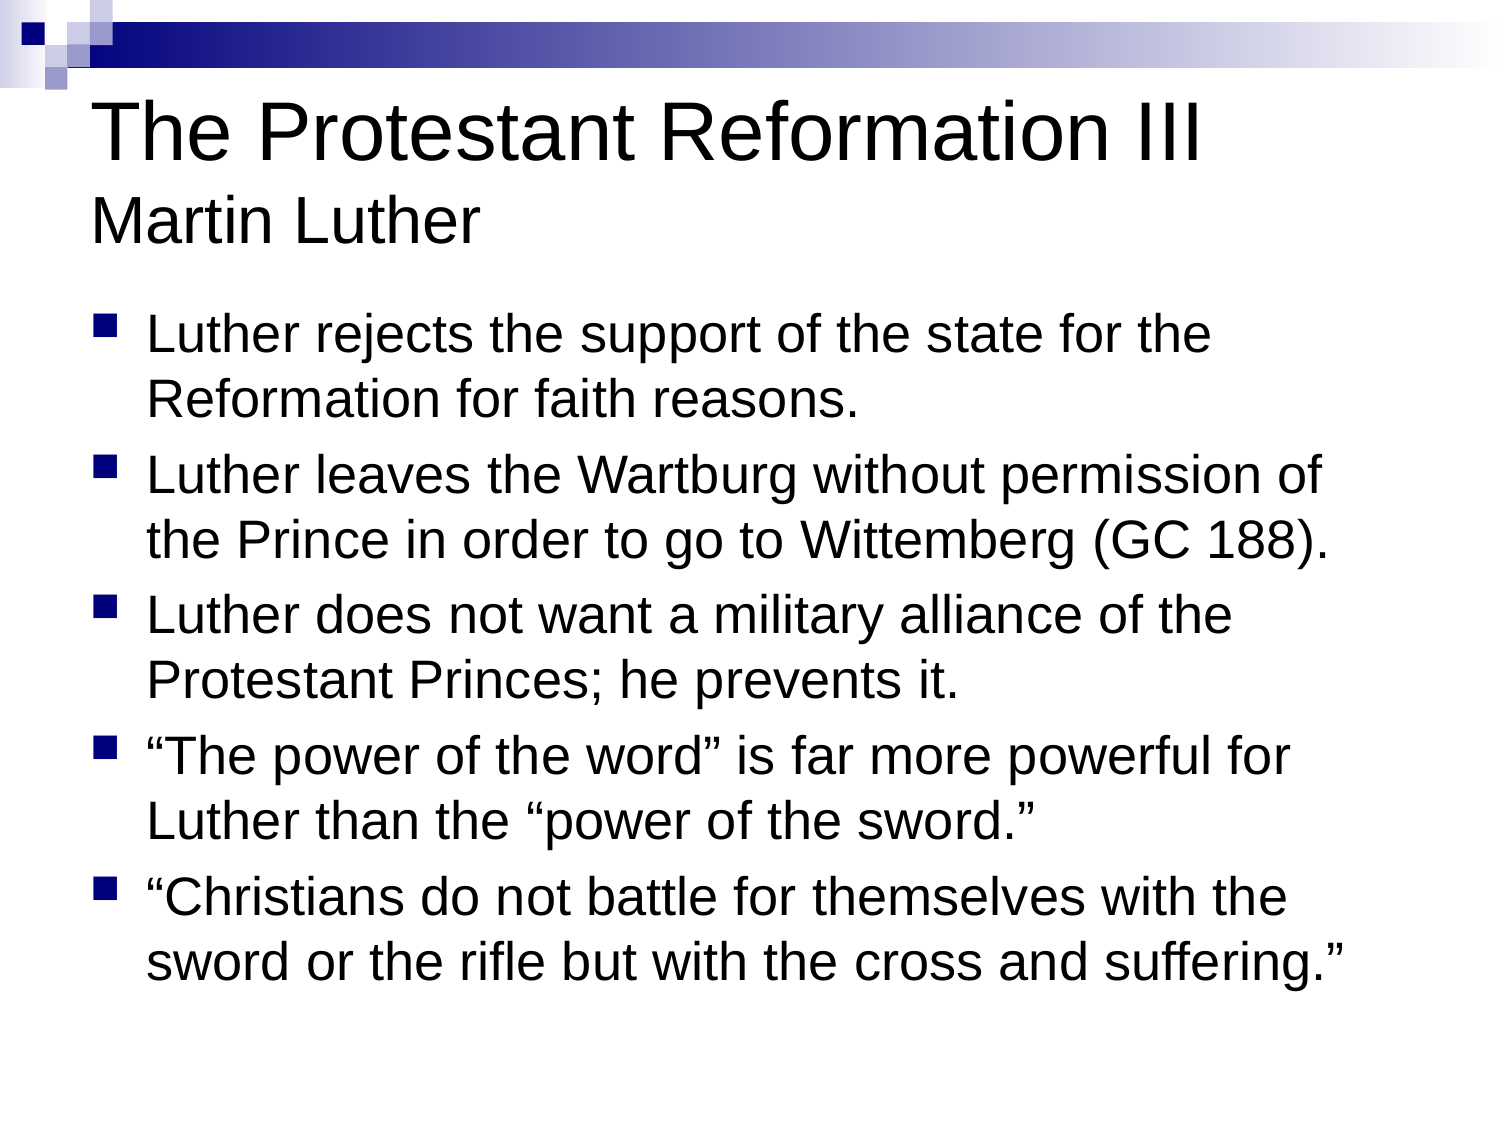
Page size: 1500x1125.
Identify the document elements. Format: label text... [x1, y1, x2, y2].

list Luther rejects the support of the state for the Reformation for faith reasons. Luther leaves the Wartburg without permission of the Prince in order to go to Wittemberg (GC 188). Luther does not want a military alliance of the Protestant Princes; he prevents it. “The power of the word” is far more powerful for Luther than the “power of the sword.” “Christians do not battle for themselves with the sword or the rifle but with the cross and suffering.” [75, 290, 1425, 1035]
title The Protestant Reformation III Martin Luther [75, 54, 1425, 280]
